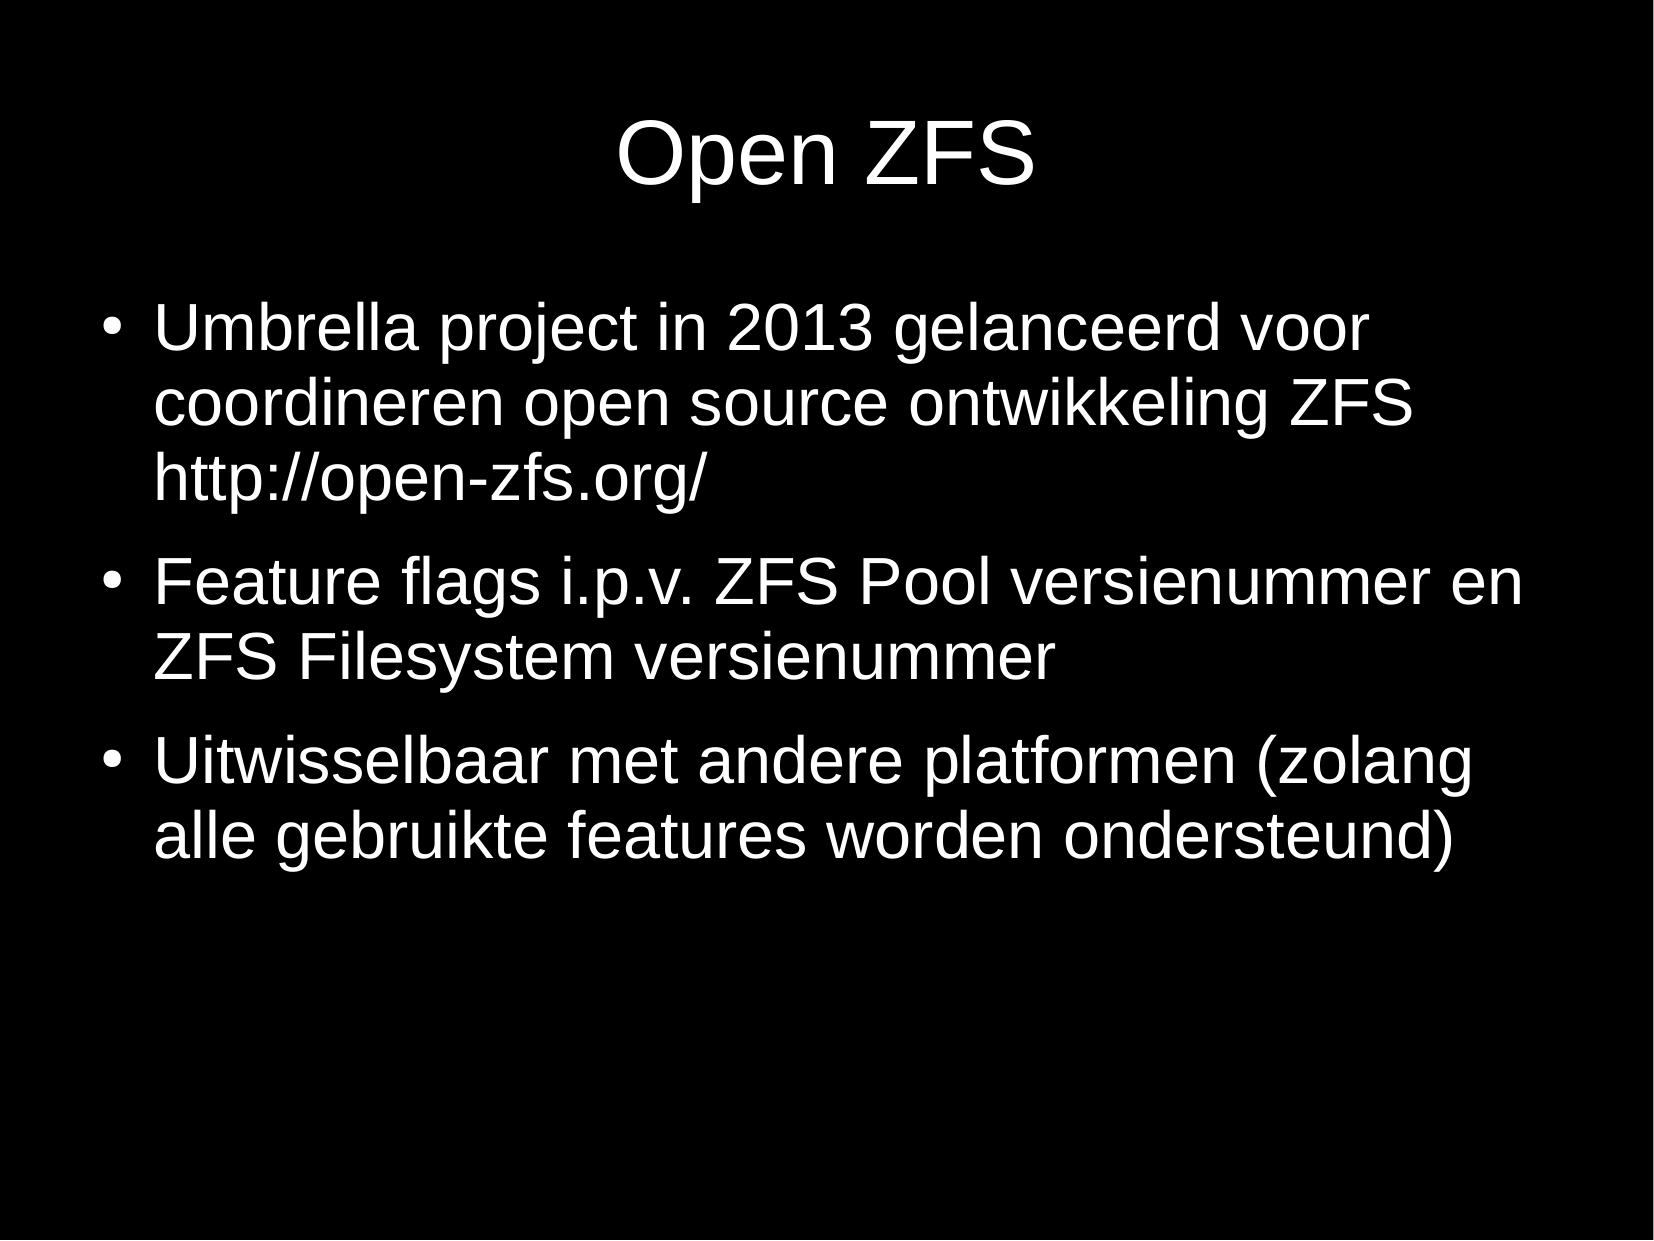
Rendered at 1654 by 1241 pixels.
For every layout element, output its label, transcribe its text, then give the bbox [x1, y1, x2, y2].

title Open ZFS [82, 49, 1571, 257]
list Umbrella project in 2013 gelanceerd voor coordineren open source ontwikkeling ZFS http://open-zfs.org/ Feature flags i.p.v. ZFS Pool versienummer en ZFS Filesystem versienummer Uitwisselbaar met andere platformen (zolang alle gebruikte features worden ondersteund) [82, 290, 1571, 1010]
